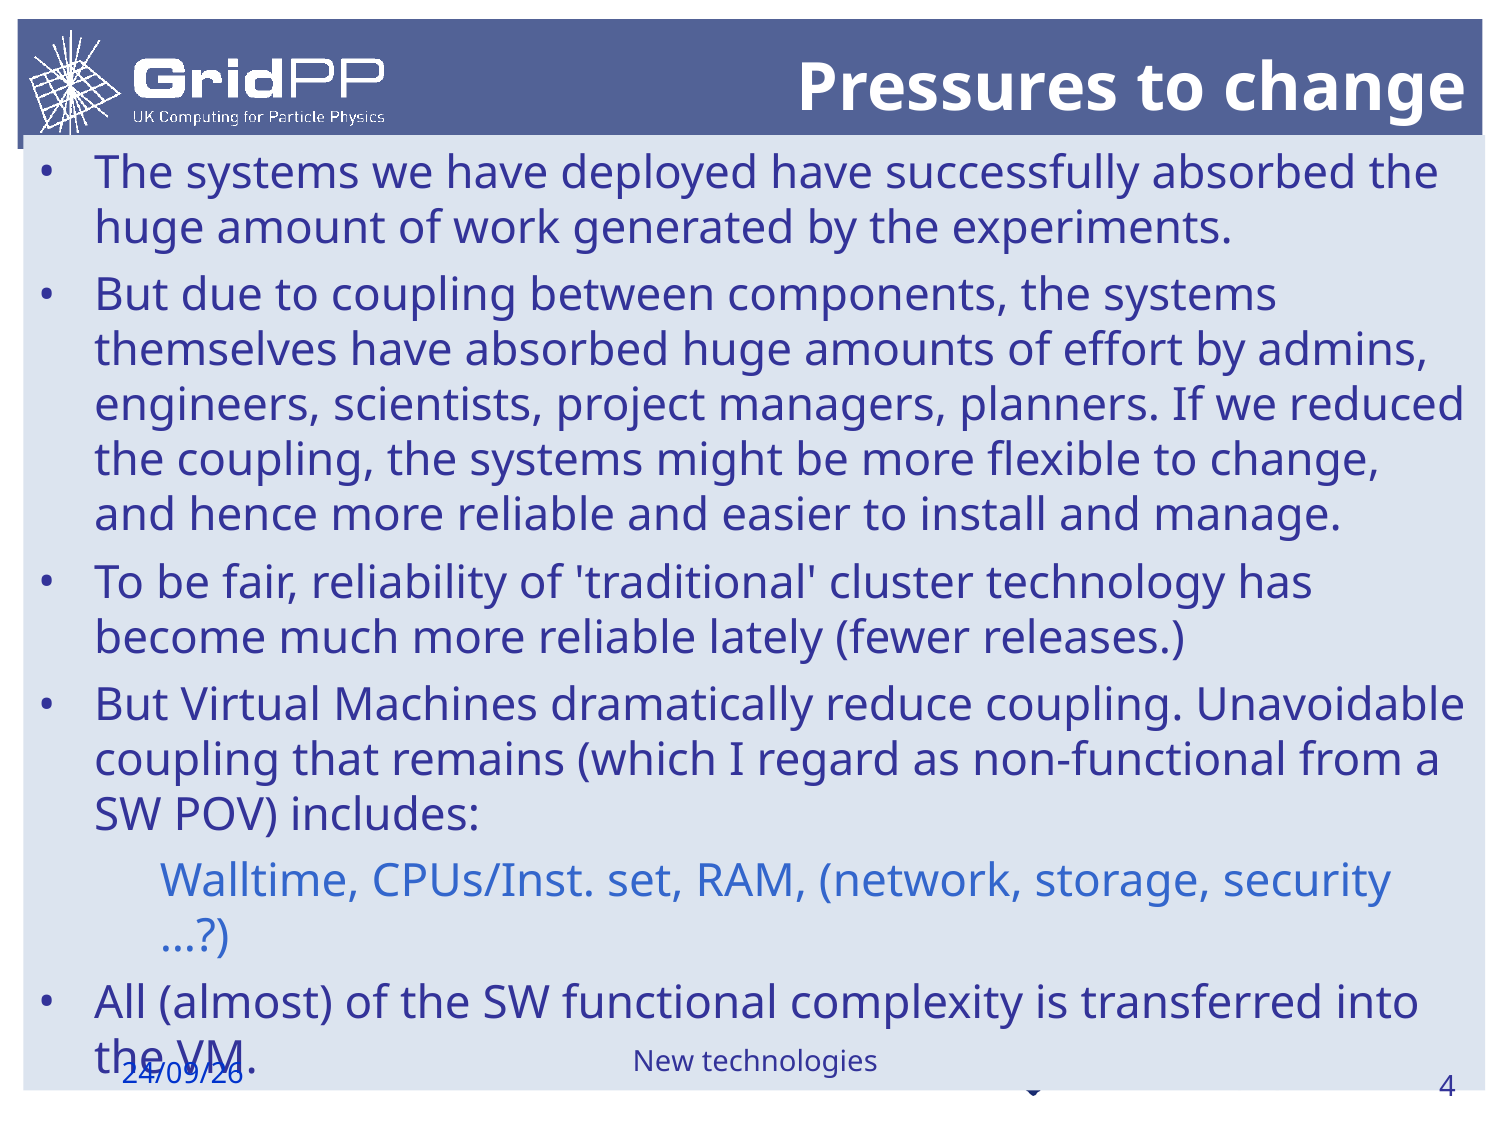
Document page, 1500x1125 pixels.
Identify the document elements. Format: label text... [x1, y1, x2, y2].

title Pressures to change [513, 19, 1483, 135]
text_box New technologies [536, 1034, 975, 1094]
picture [29, 30, 384, 135]
picture [1009, 1091, 1323, 1096]
text_box 12/04/16 [29, 1046, 337, 1095]
list The systems we have deployed have successfully absorbed the huge amount of work generated by the experiments. But due to coupling between components, the systems themselves have absorbed huge amounts of effort by admins, engineers, scientists, project managers, planners. If we reduced the coupling, the systems might be more flexible to change, and hence more reliable and easier to install and manage. To be fair, reliability of 'traditional' cluster technology has become much more reliable lately (fewer releases.) But Virtual Machines dramatically reduce coupling. Unavoidable coupling that remains (which I regard as non-functional from a SW POV) includes: Walltime, CPUs/Inst. set, RAM, (network, storage, security …?) All (almost) of the SW functional complexity is transferred into the VM. [23, 135, 1486, 1055]
text_box <number> [1388, 1059, 1471, 1094]
